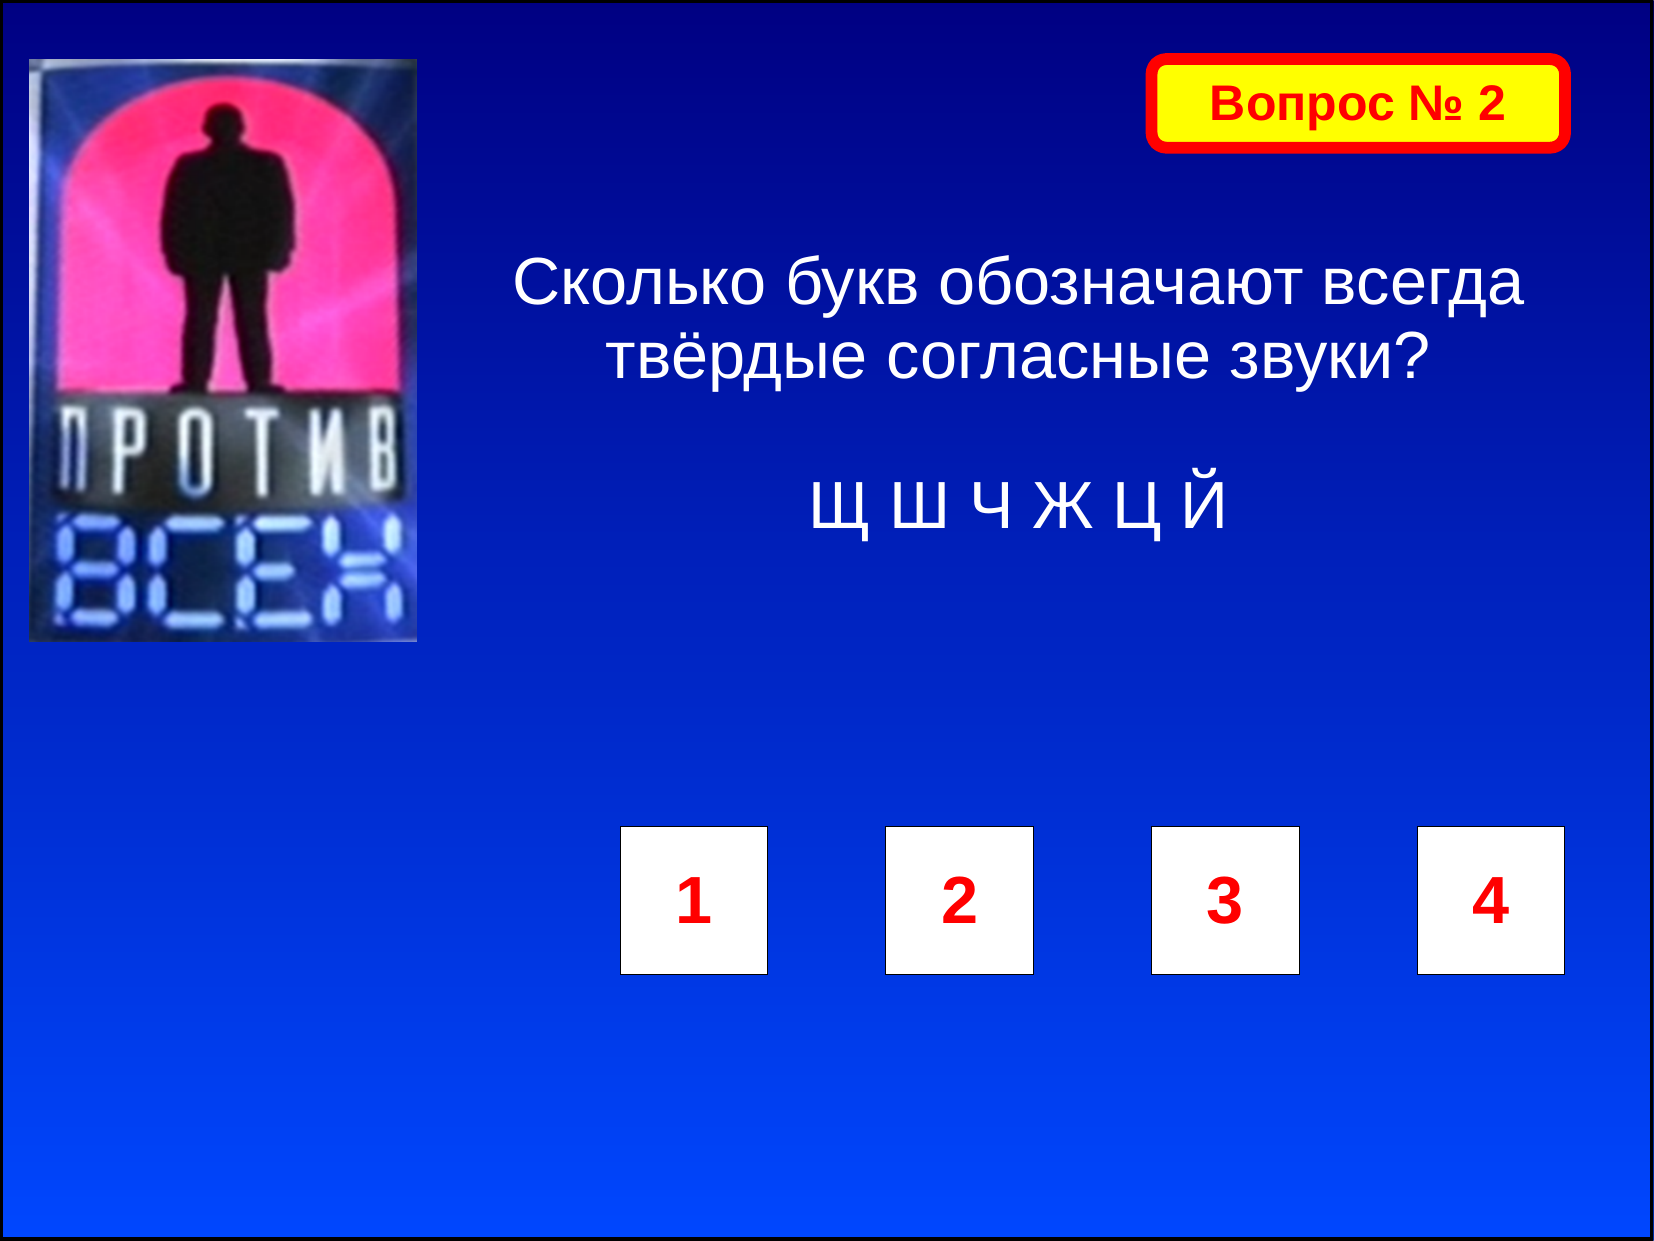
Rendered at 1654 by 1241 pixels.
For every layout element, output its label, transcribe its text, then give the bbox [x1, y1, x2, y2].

text_box 4 [1417, 826, 1565, 975]
text_box Сколько букв обозначают всегда твёрдые согласные звуки? Щ Ш Ч Ж Ц Й [442, 236, 1595, 551]
text_box Вопрос № 2 [1151, 59, 1566, 148]
text_box 2 [885, 826, 1034, 975]
text_box 3 [1151, 826, 1300, 975]
text_box 1 [620, 826, 768, 975]
picture [29, 59, 417, 642]
text_box [0, 0, 1654, 1241]
